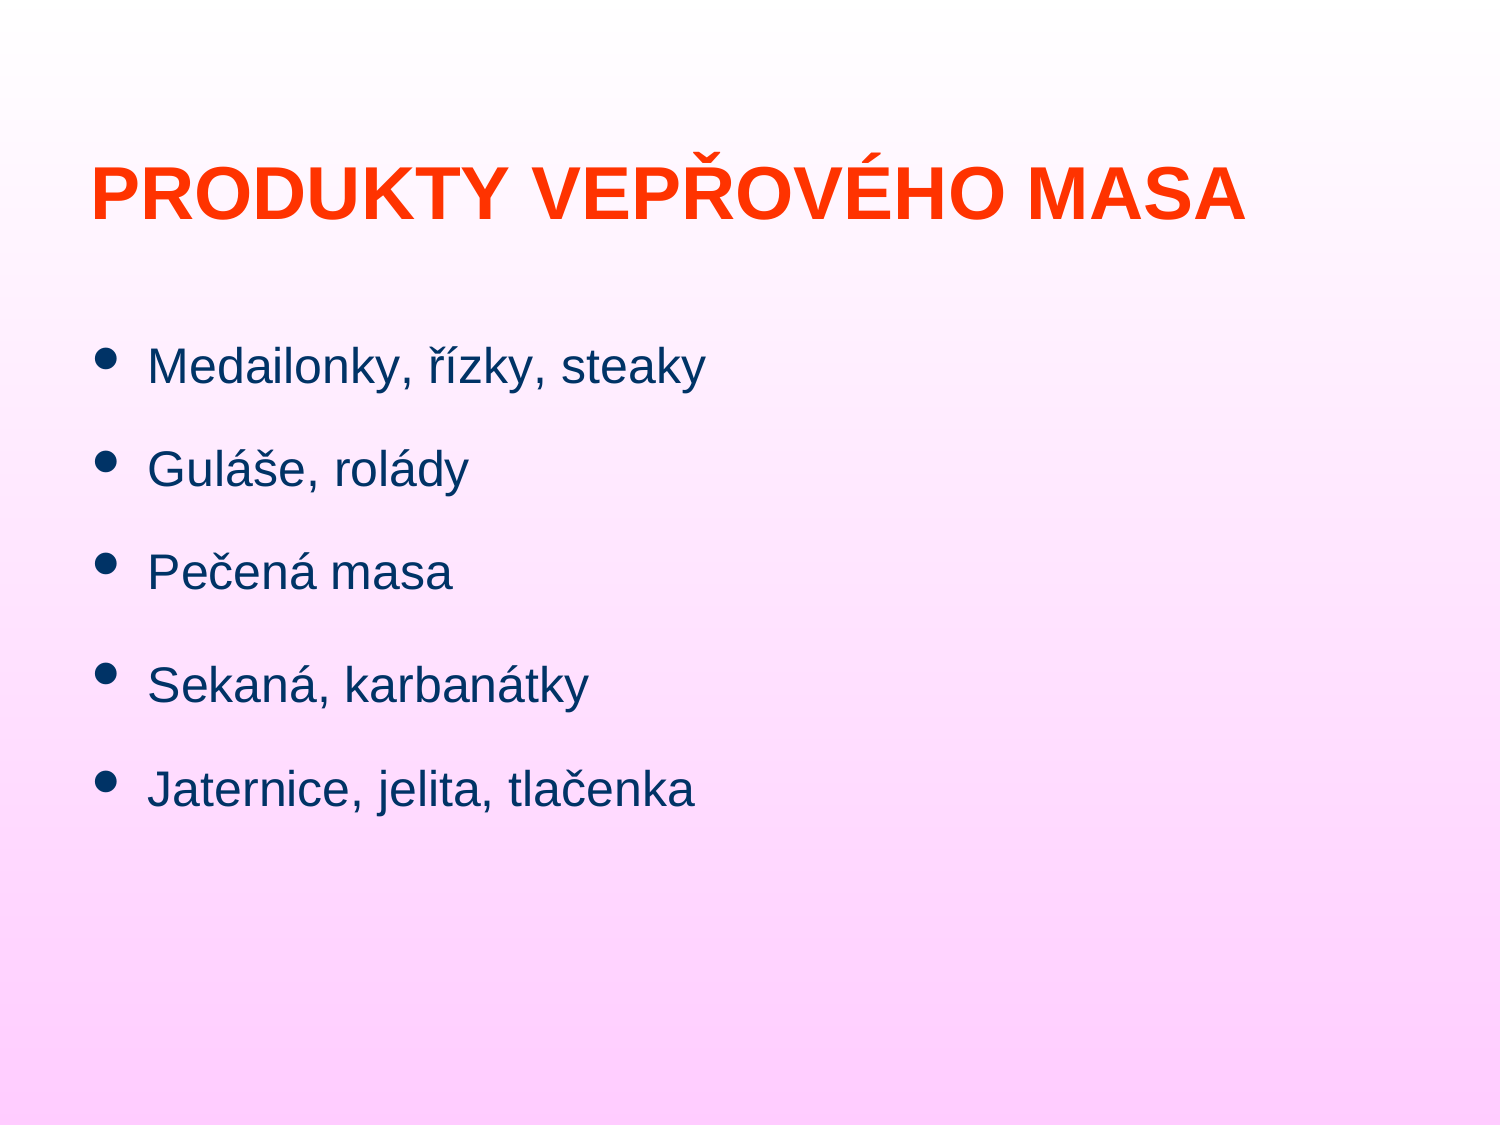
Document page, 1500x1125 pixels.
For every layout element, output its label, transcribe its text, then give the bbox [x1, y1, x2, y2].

title PRODUKTY VEPŘOVÉHO MASA [75, 100, 1355, 244]
list Medailonky, řízky, steaky Guláše, rolády Pečená masa Sekaná, karbanátky Jaternice, jelita, tlačenka [76, 326, 1410, 938]
